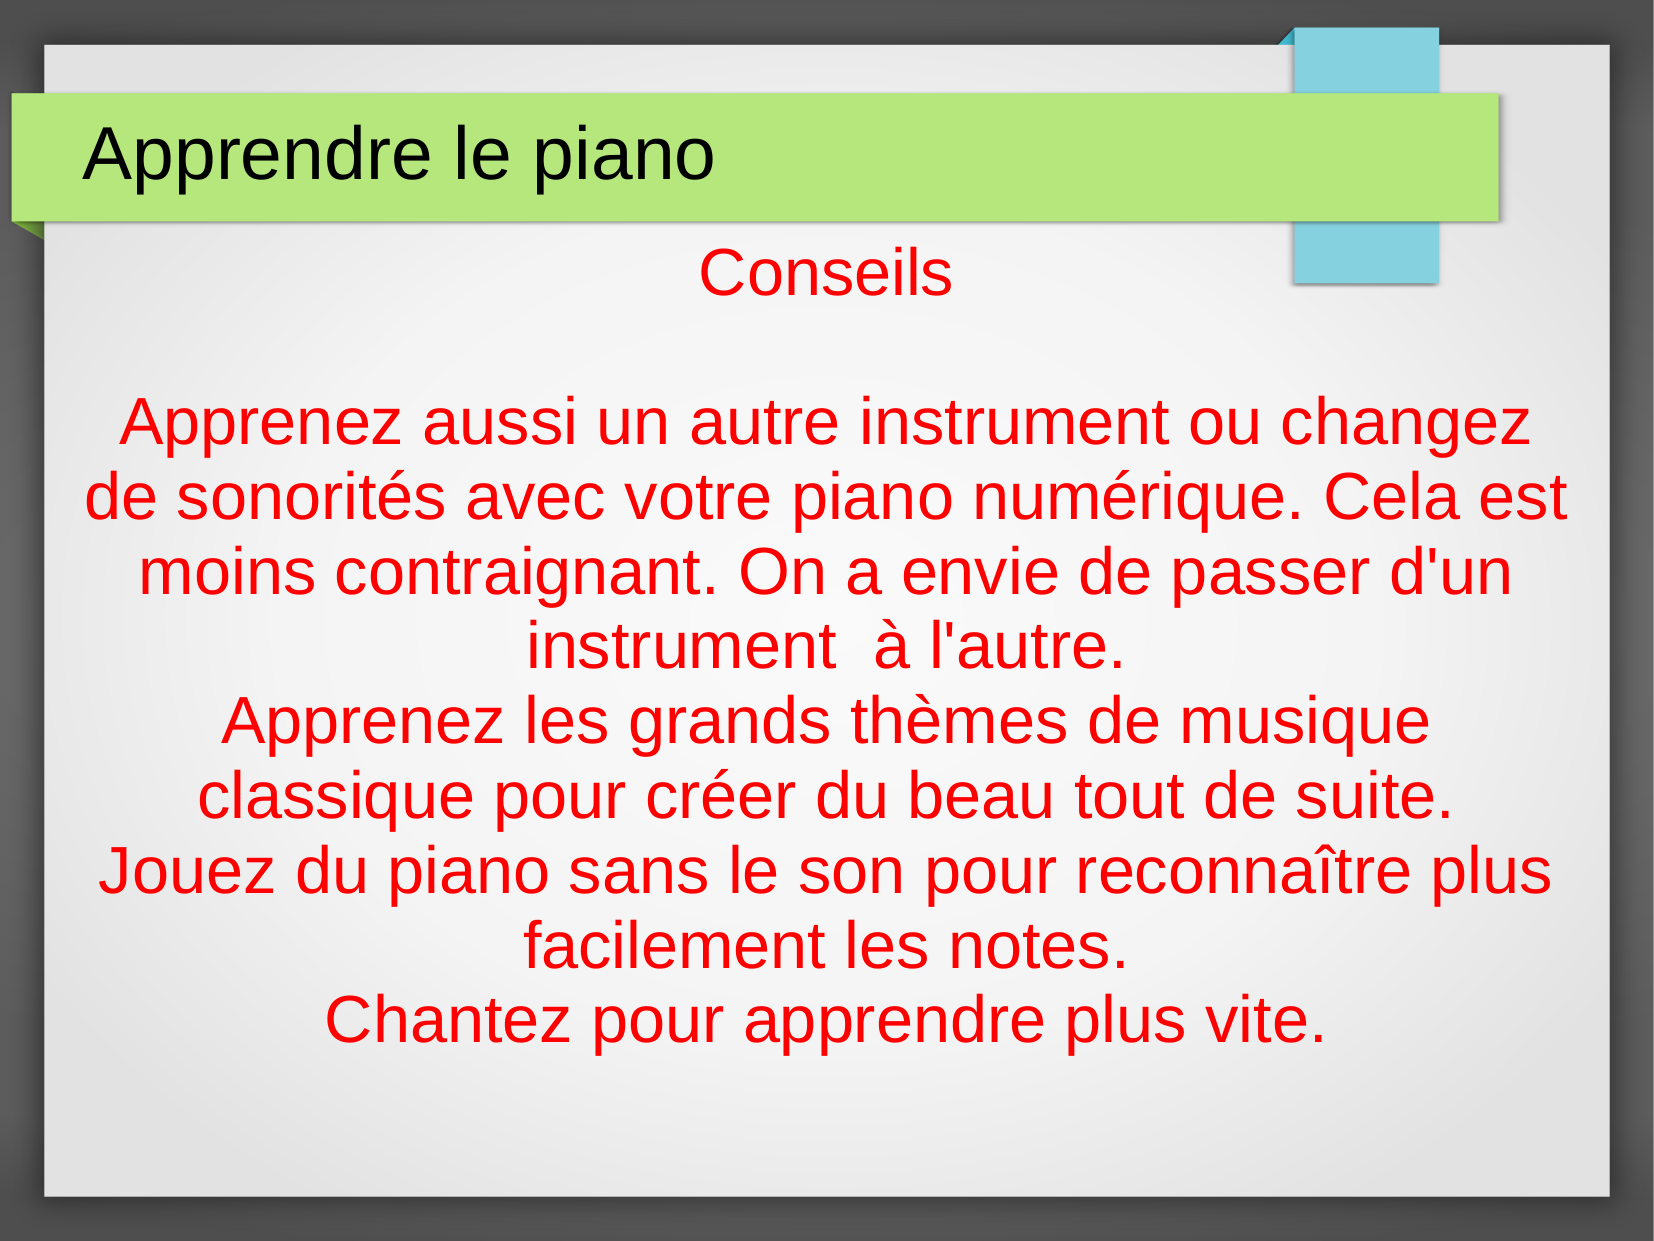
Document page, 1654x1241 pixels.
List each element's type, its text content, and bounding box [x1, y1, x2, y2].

subtitle Conseils Apprenez aussi un autre instrument ou changez de sonorités avec votre piano numérique. Cela est moins contraignant. On a envie de passer d'un instrument à l'autre. Apprenez les grands thèmes de musique classique pour créer du beau tout de suite. Jouez du piano sans le son pour reconnaître plus facilement les notes. Chantez pour apprendre plus vite. [82, 234, 1571, 1207]
picture [0, 0, 1654, 1241]
title Apprendre le piano [82, 94, 1264, 213]
